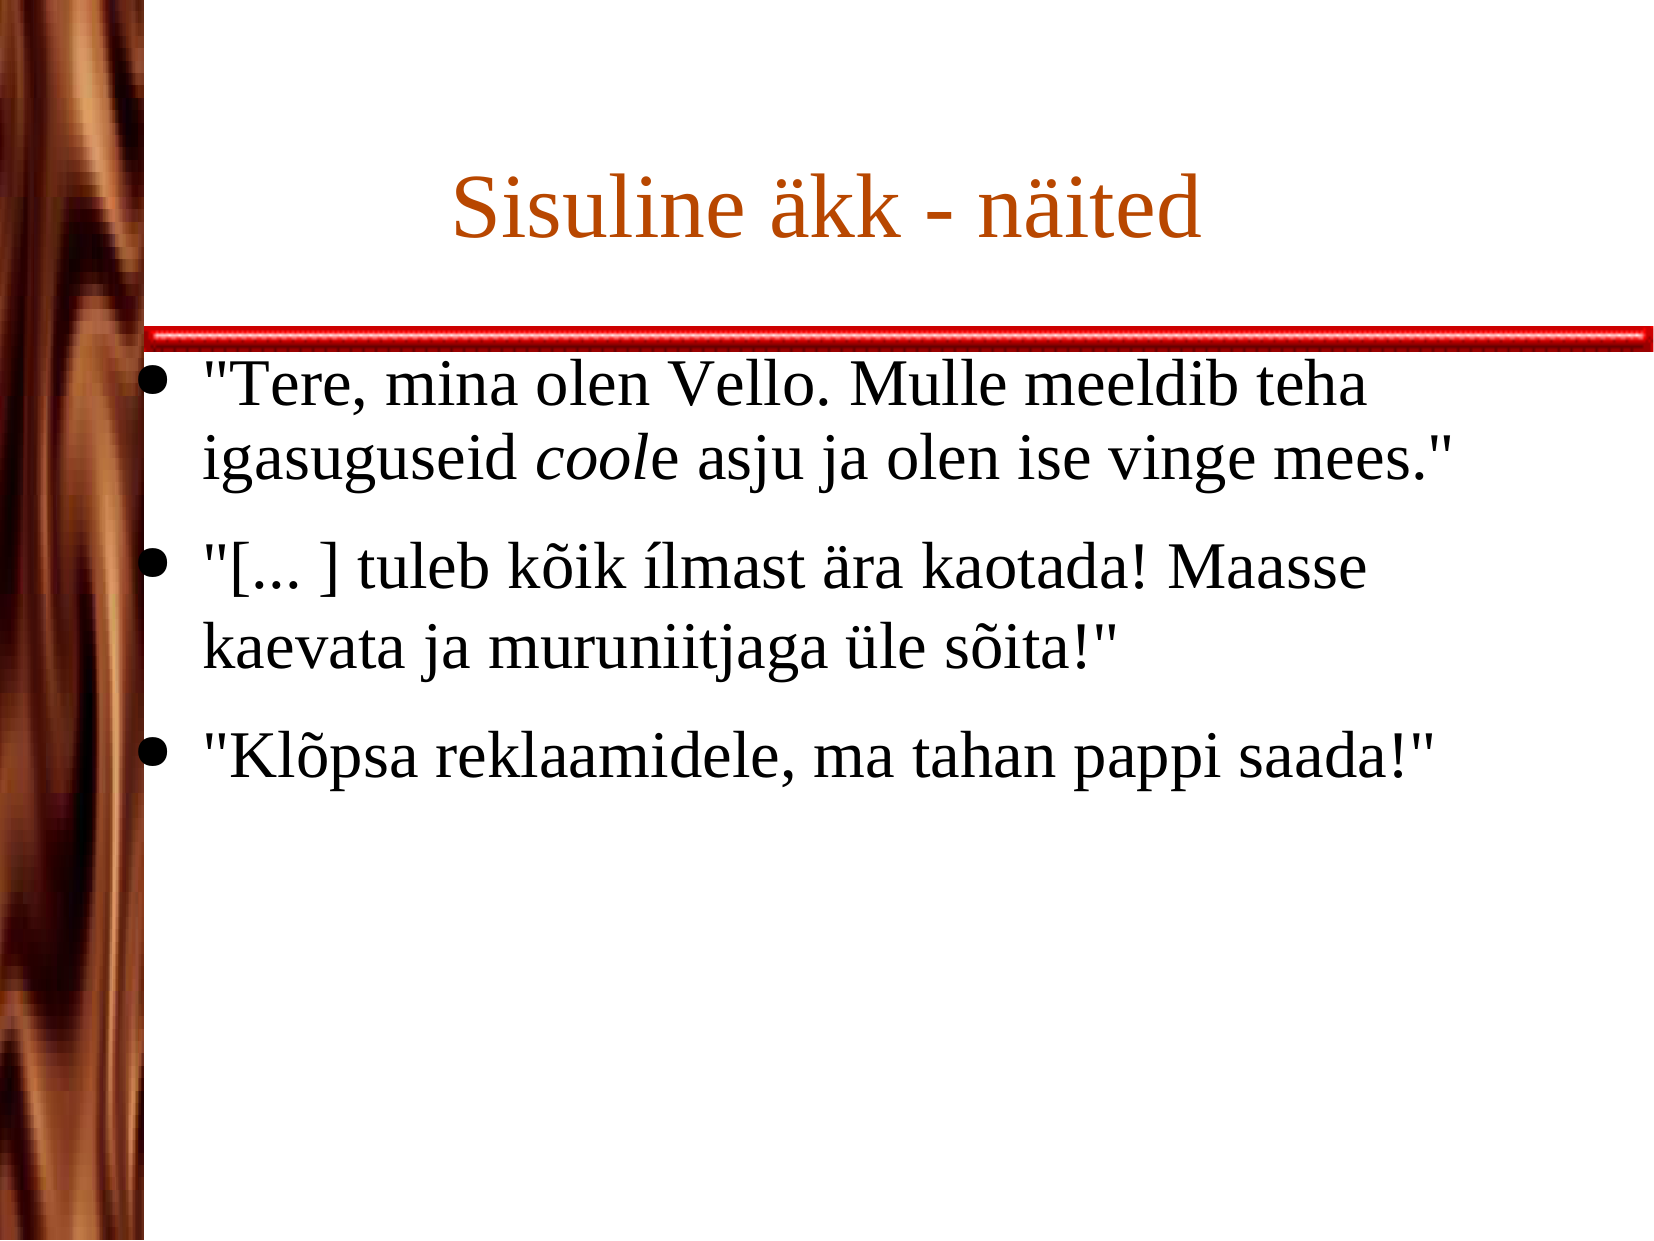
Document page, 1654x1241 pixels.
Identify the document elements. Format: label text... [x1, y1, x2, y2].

list "Tere, mina olen Vello. Mulle meeldib teha igasuguseid coole asju ja olen ise vinge mees." "[... ] tuleb kõik ílmast ära kaotada! Maasse kaevata ja muruniitjaga üle sõita!" "Klõpsa reklaamidele, ma tahan pappi saada!" [121, 344, 1533, 1126]
picture [0, 0, 1654, 1240]
title Sisuline äkk - näited [121, 102, 1533, 310]
